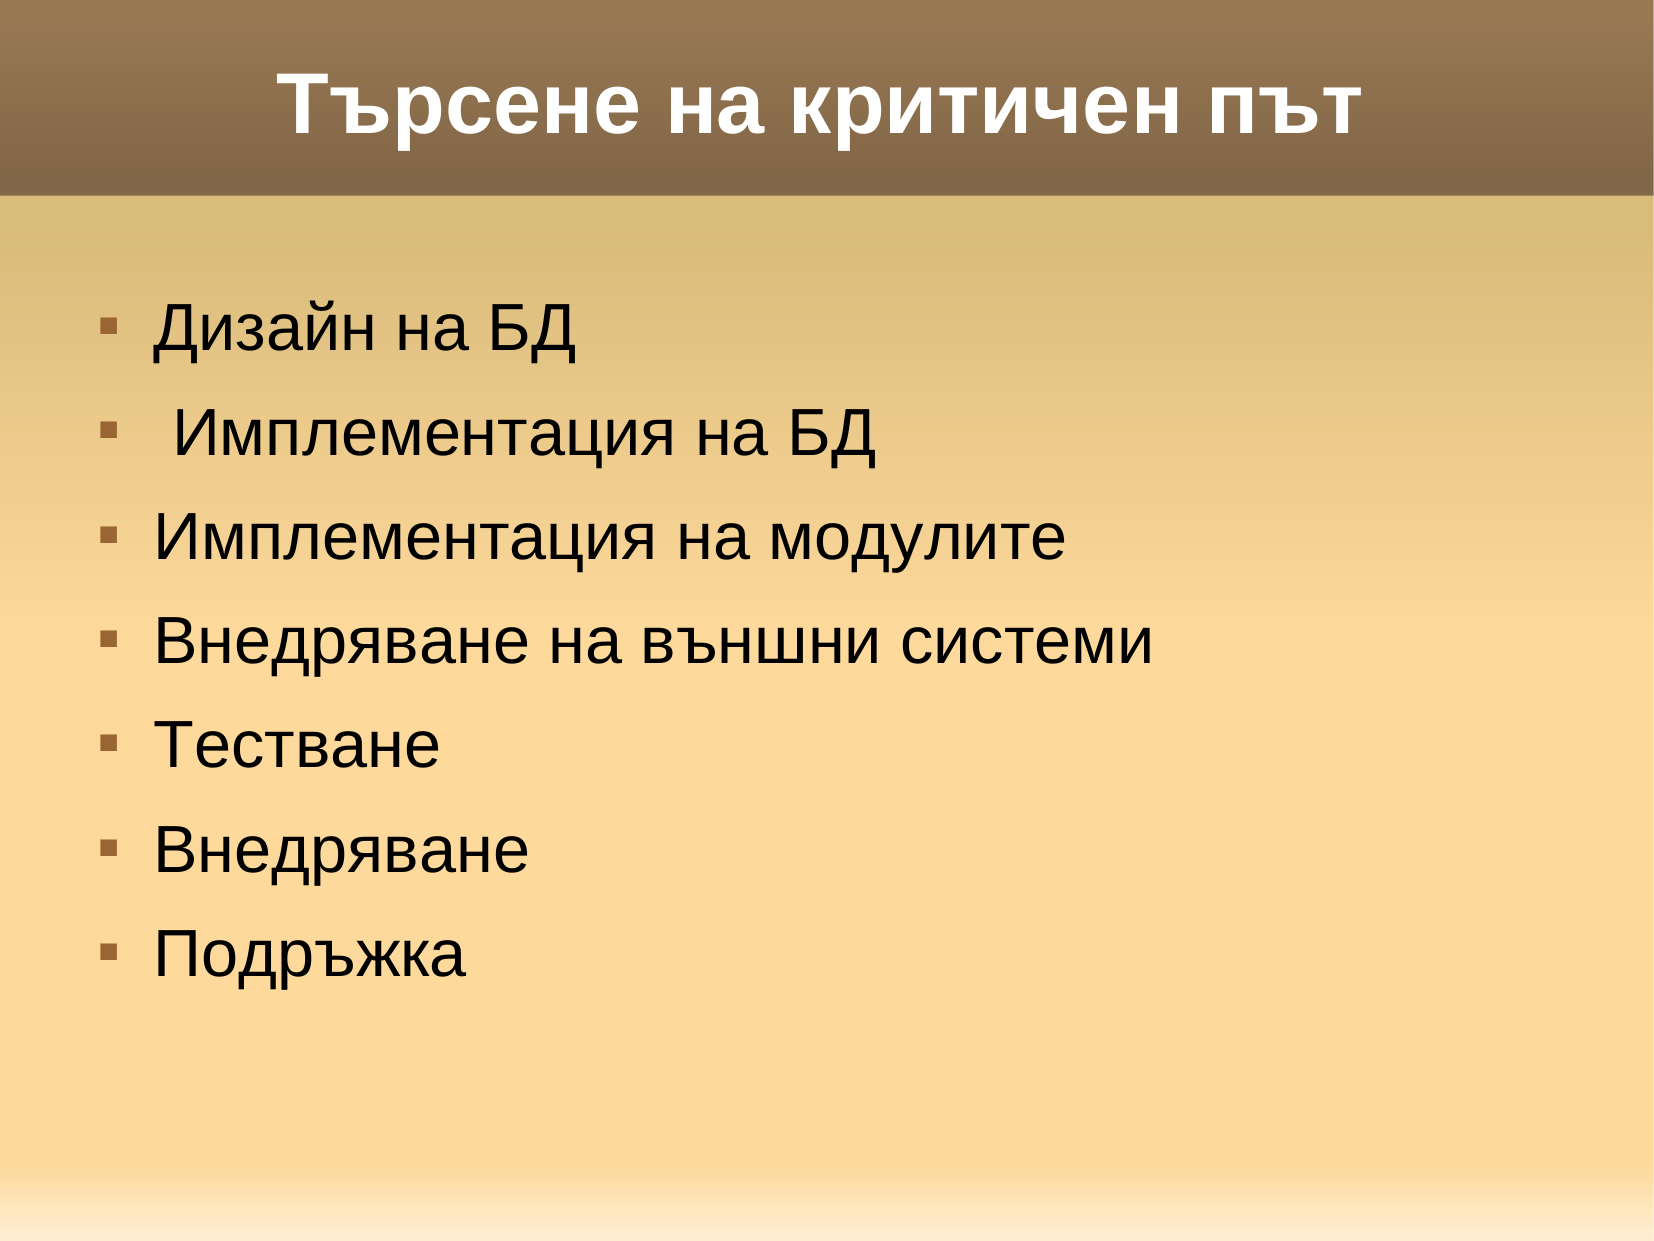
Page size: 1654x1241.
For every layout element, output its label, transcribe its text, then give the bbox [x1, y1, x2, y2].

title Търсене на критичен път [76, 0, 1565, 208]
picture [0, 0, 1654, 1241]
list Дизайн на БД Имплементация на БД Имплементация на модулите Внедряване на външни системи Тестване Внедряване Подръжка [82, 290, 1571, 1109]
